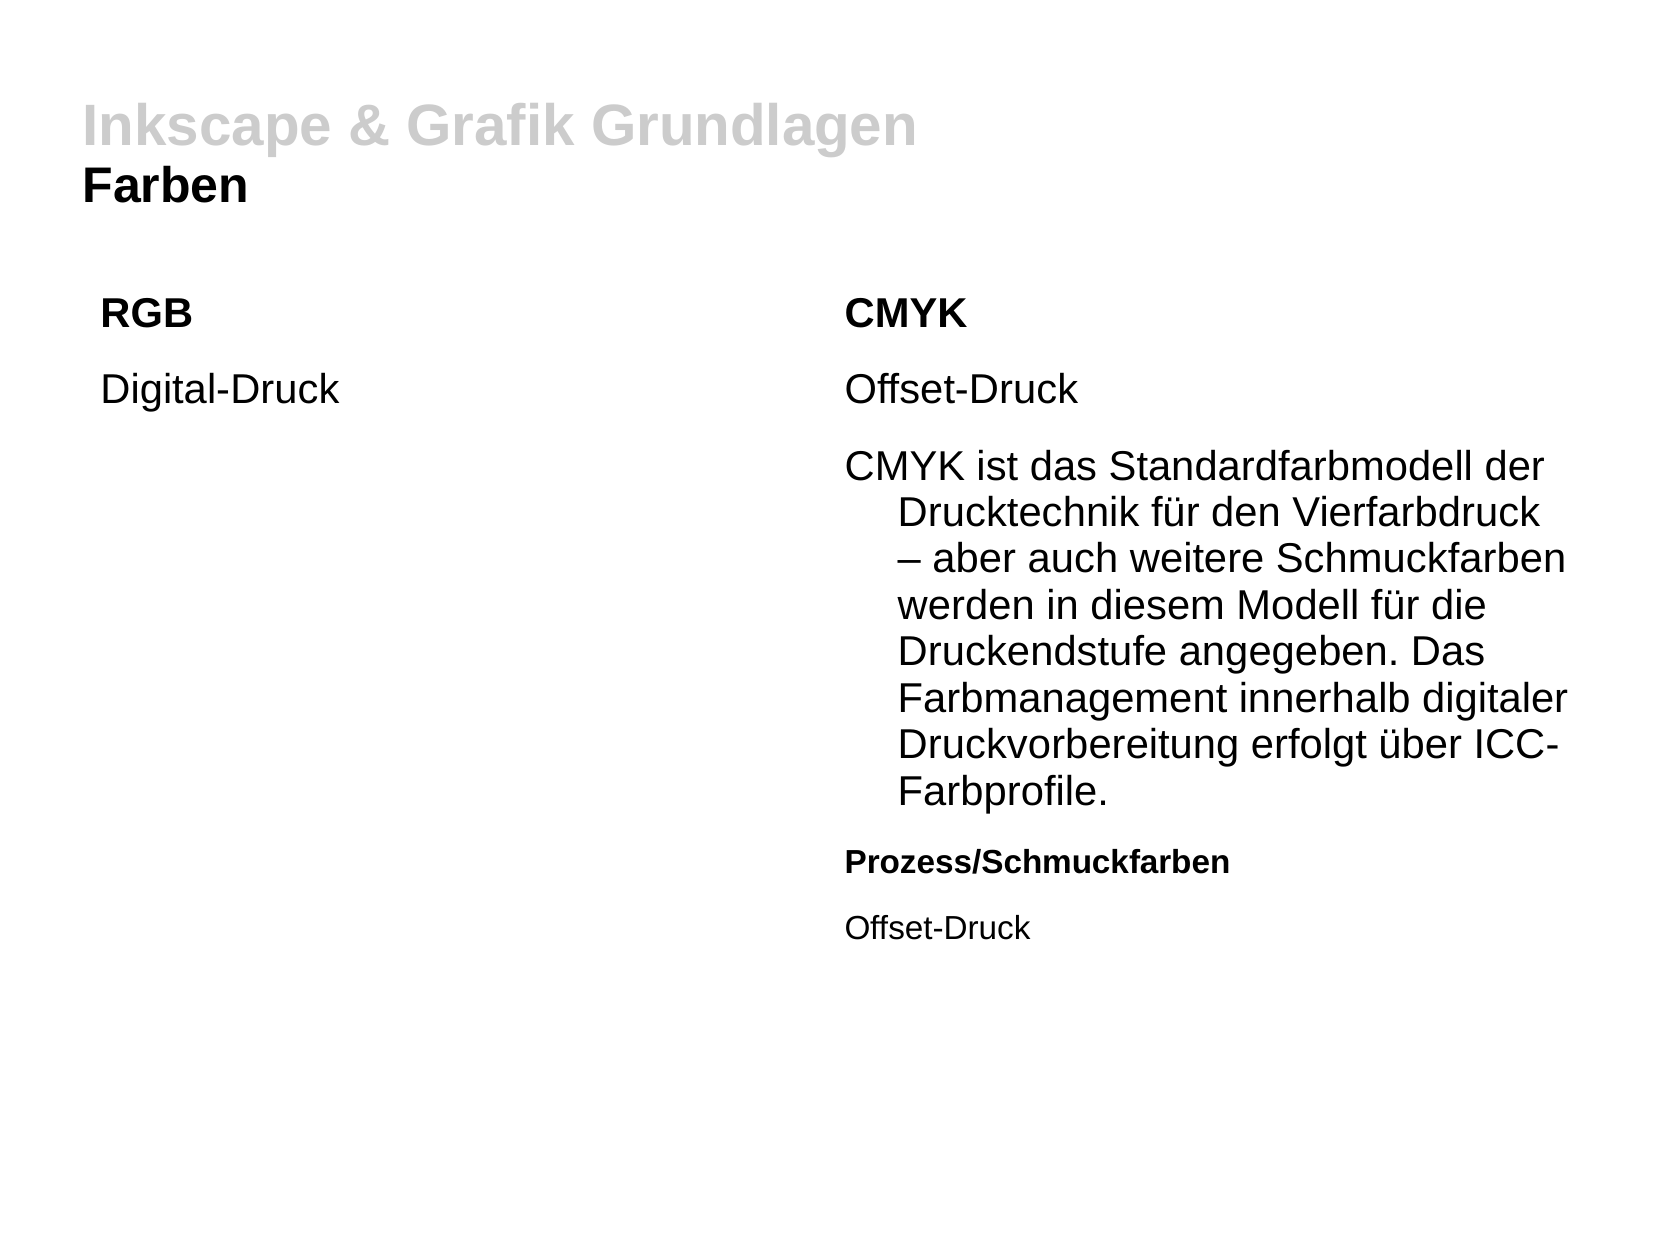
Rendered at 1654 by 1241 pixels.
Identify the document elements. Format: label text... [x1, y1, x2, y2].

list CMYK Offset-Druck CMYK ist das Standardfarbmodell der Drucktechnik für den Vierfarbdruck – aber auch weitere Schmuckfarben werden in diesem Modell für die Druckendstufe angegeben. Das Farbmanagement innerhalb digitaler Druckvorbereitung erfolgt über ICC-Farbprofile. Prozess/Schmuckfarben Offset-Druck [826, 290, 1572, 1125]
title Inkscape & Grafik Grundlagen Farben [82, 49, 1571, 257]
list RGB Digital-Druck [82, 290, 798, 1182]
